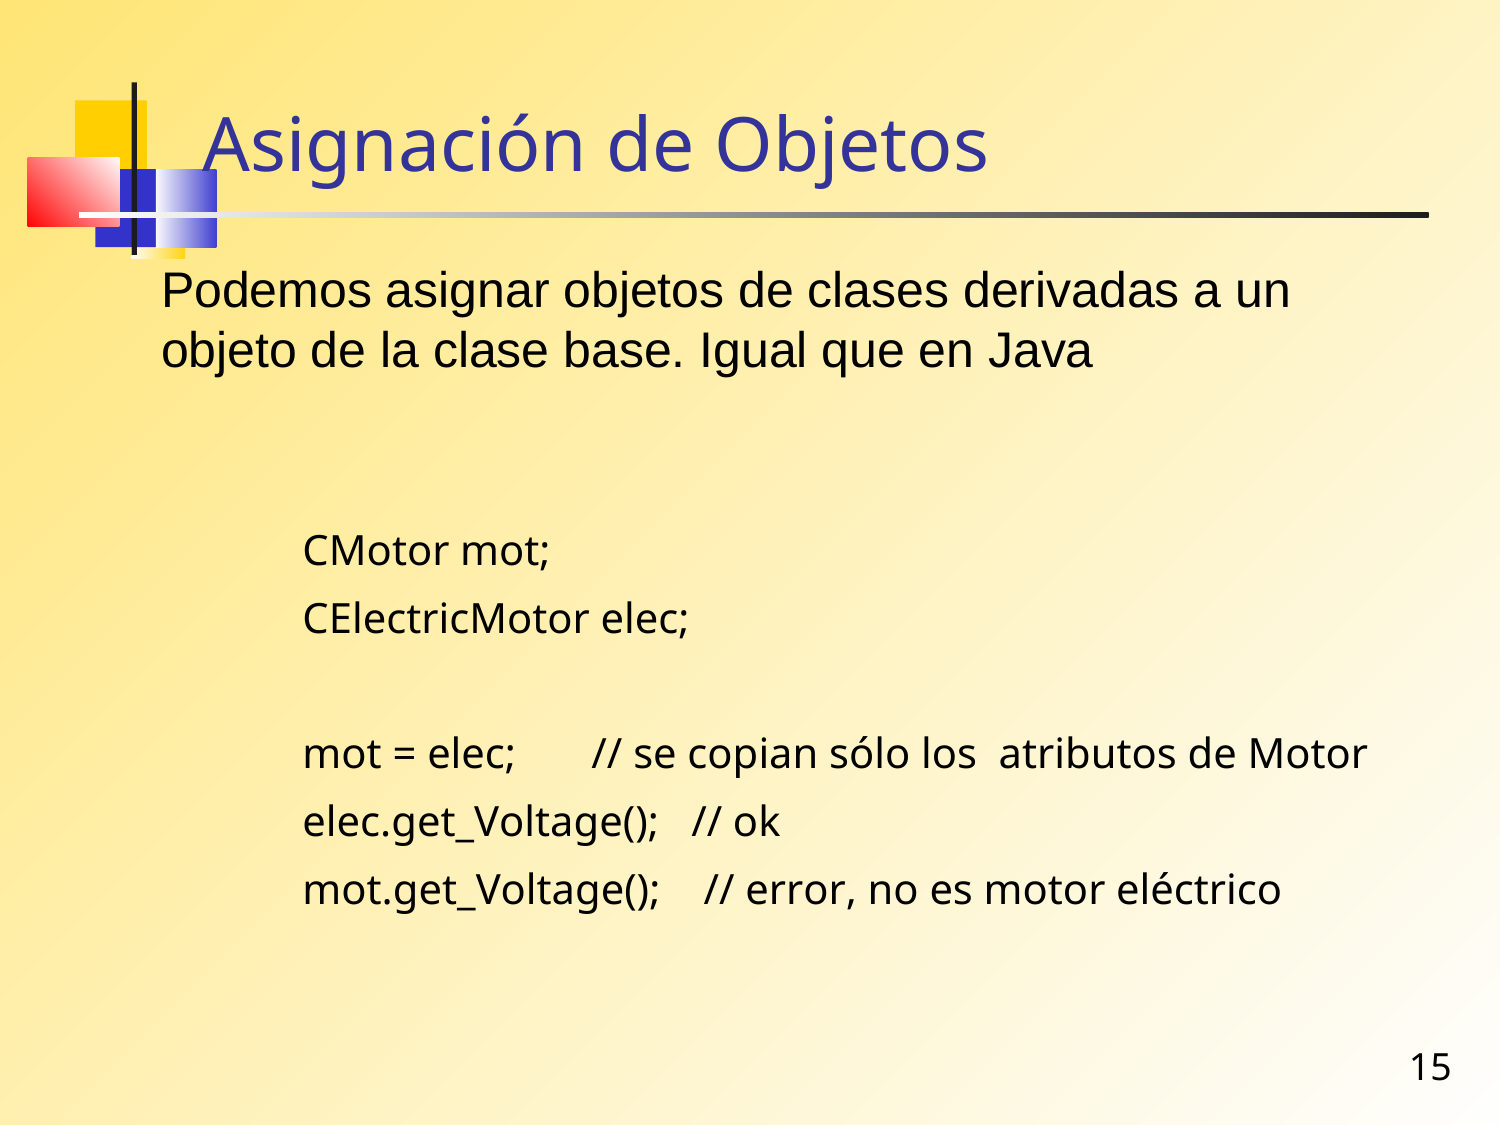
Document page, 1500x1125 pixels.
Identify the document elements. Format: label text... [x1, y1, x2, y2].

title Asignación de Objetos [187, 37, 1466, 201]
list CMotor mot; CElectricMotor elec; mot = elec; // se copian sólo los atributos de Motor elec.get_Voltage(); // ok mot.get_Voltage(); // error, no es motor eléctrico [287, 512, 1463, 1013]
text_box Podemos asignar objetos de clases derivadas a un objeto de la clase base. Igual que en Java [137, 249, 1375, 386]
